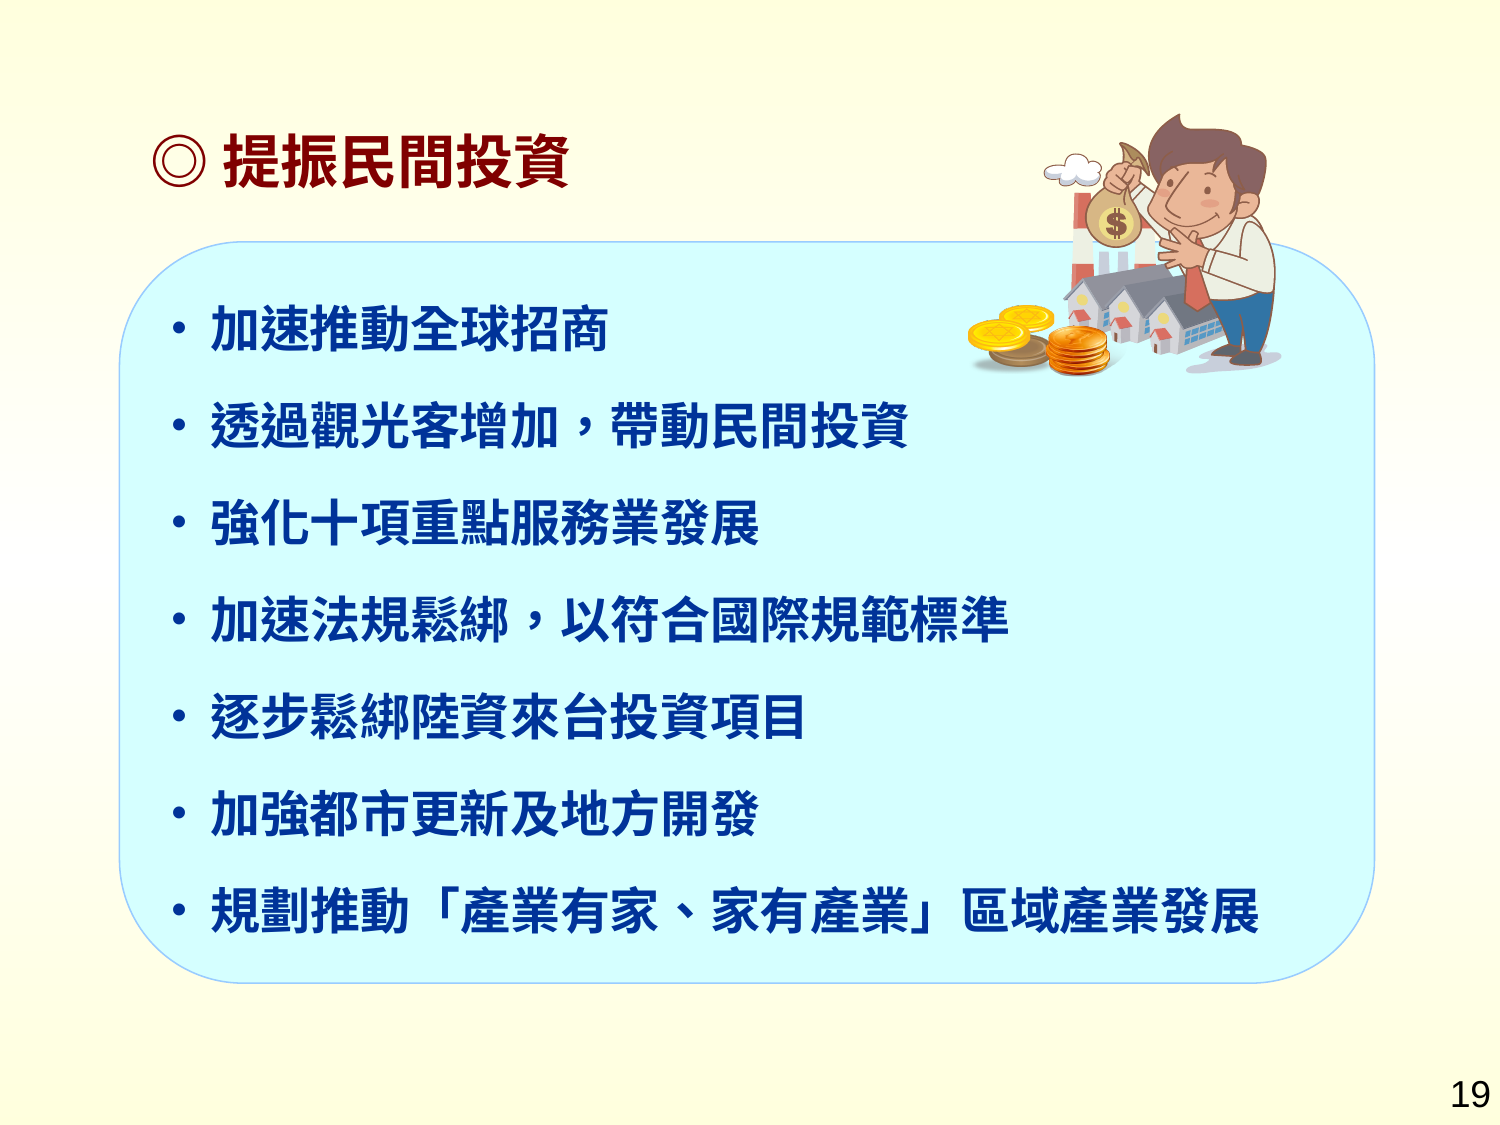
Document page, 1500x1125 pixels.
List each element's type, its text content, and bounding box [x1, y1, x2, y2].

text_box ◎提振民間投資 [135, 125, 609, 204]
picture [962, 113, 1282, 386]
text_box 加速推動全球招商 透過觀光客增加，帶動民間投資 強化十項重點服務業發展 加速法規鬆綁，以符合國際規範標準 逐步鬆綁陸資來台投資項目 加強都市更新及地方開發 規劃推動「產業有家、家有產業」區域產業發展 [119, 241, 1375, 984]
